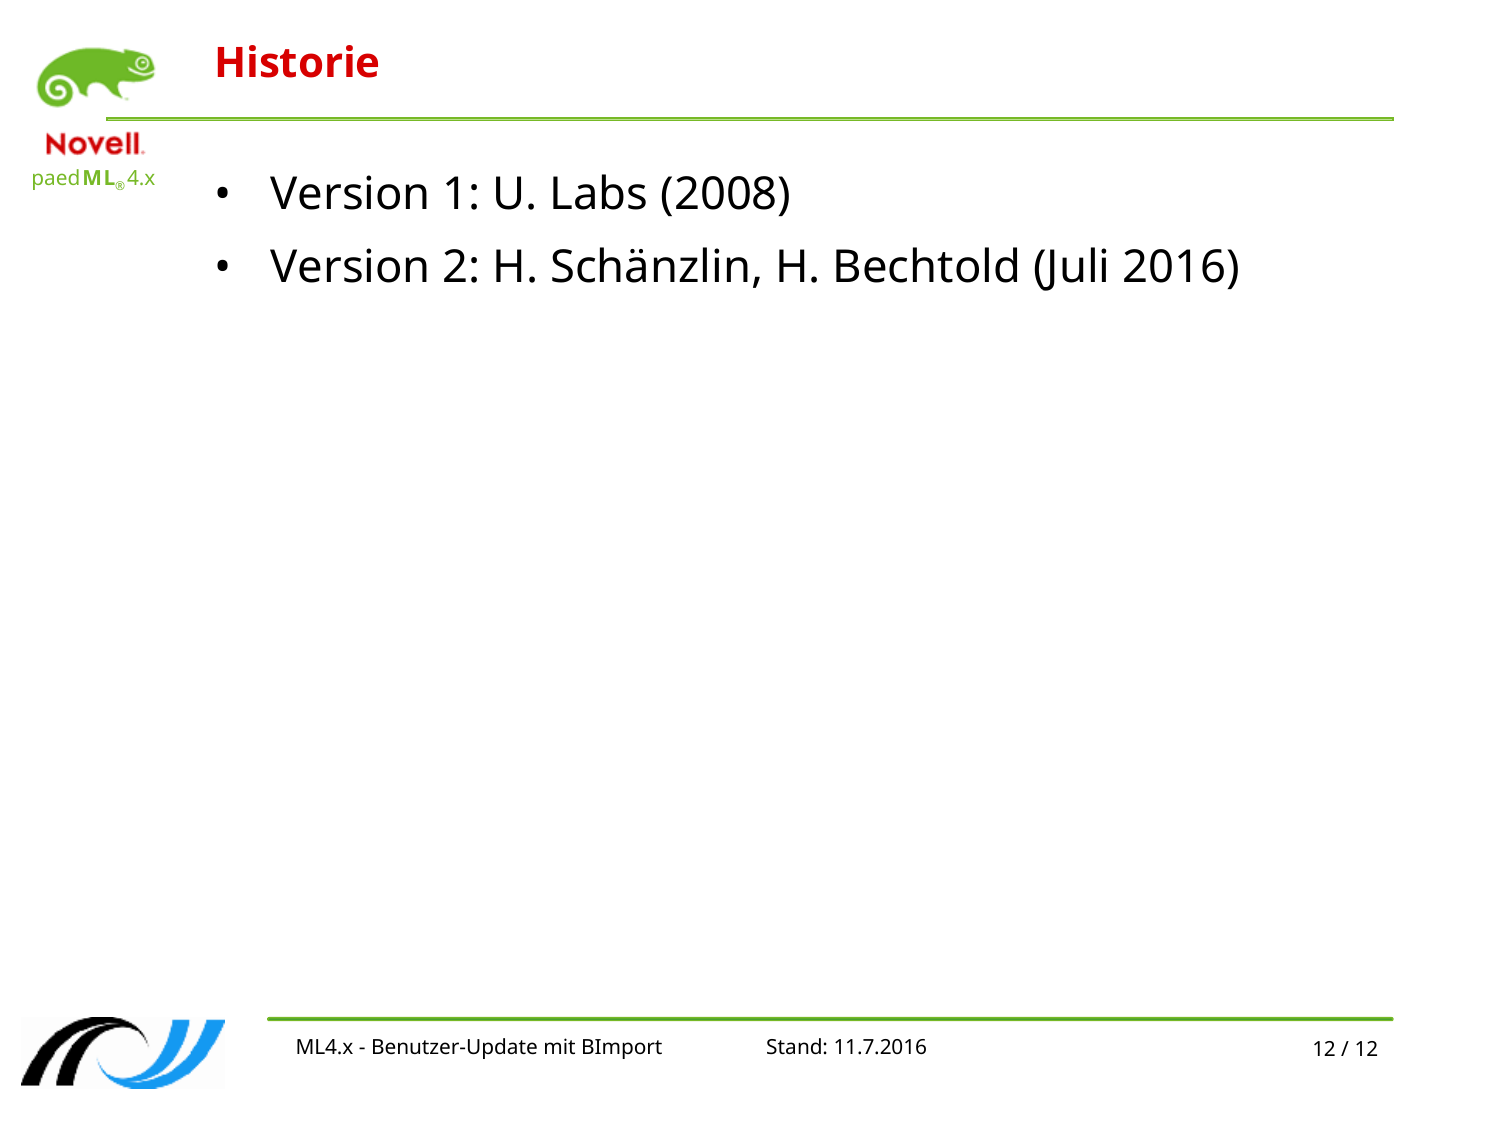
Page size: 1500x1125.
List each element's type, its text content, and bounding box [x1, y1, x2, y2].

picture [24, 32, 167, 175]
title Historie [214, 16, 1393, 108]
list Version 1: U. Labs (2008) Version 2: H. Schänzlin, H. Bechtold (Juli 2016) [214, 160, 1393, 814]
picture [21, 1017, 225, 1089]
